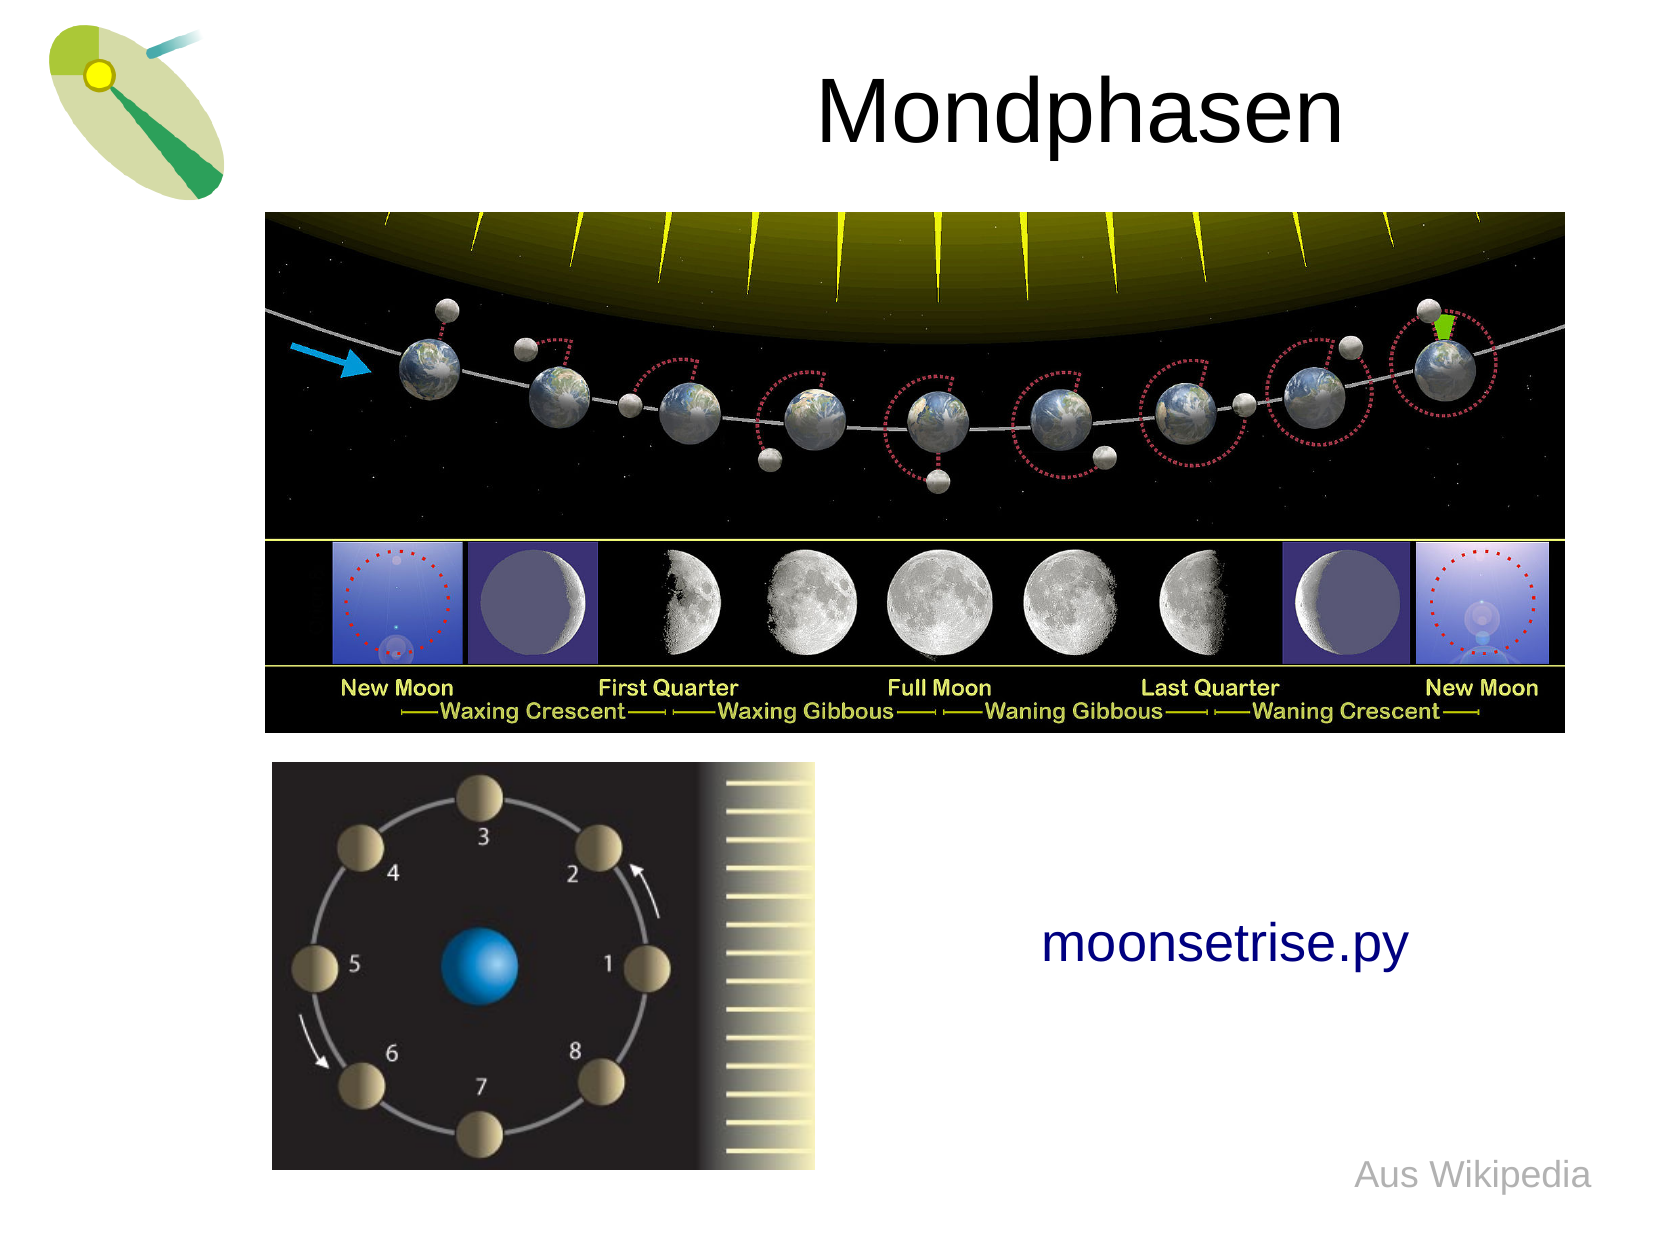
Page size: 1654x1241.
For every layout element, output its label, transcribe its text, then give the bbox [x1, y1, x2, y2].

text_box Aus Wikipedia [1339, 1145, 1607, 1203]
text_box moonsetrise.py [1026, 904, 1489, 981]
picture [272, 762, 815, 1170]
picture [265, 212, 1565, 733]
picture [47, 23, 225, 201]
title Mondphasen [661, 35, 1500, 187]
